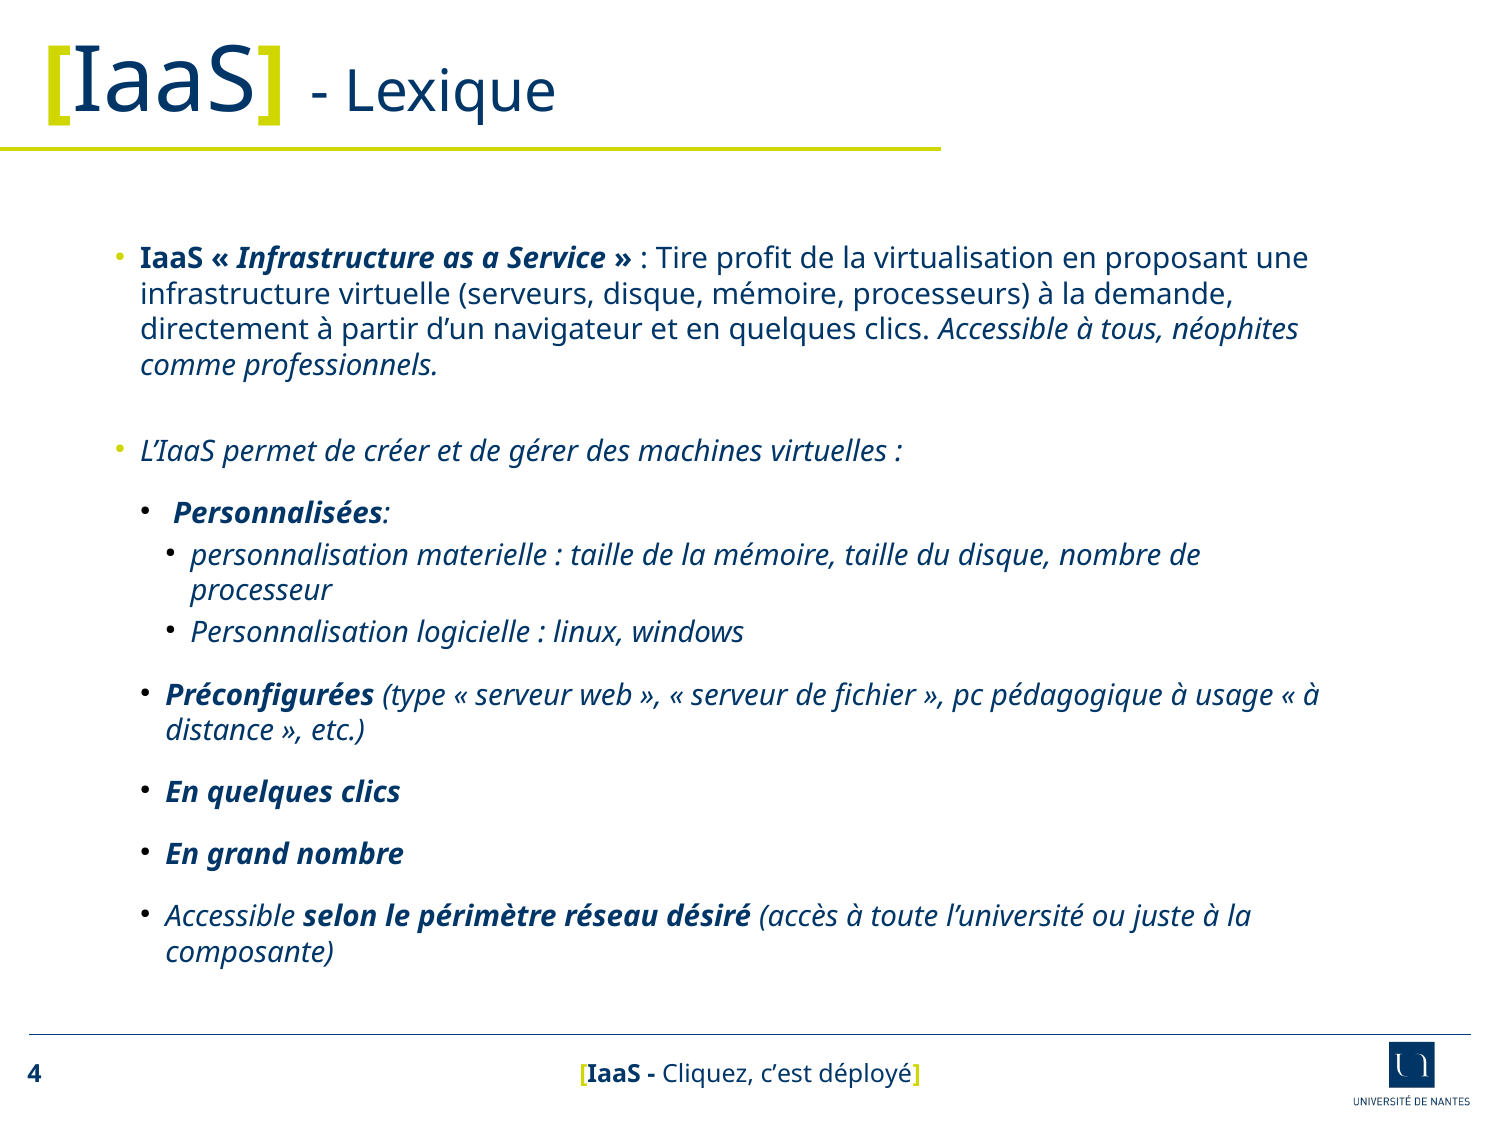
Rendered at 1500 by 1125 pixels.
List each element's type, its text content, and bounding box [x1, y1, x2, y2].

list IaaS « Infrastructure as a Service » : Tire profit de la virtualisation en proposant une infrastructure virtuelle (serveurs, disque, mémoire, processeurs) à la demande, directement à partir d’un navigateur et en quelques clics. Accessible à tous, néophites comme professionnels. L’IaaS permet de créer et de gérer des machines virtuelles : Personnalisées: personnalisation materielle : taille de la mémoire, taille du disque, nombre de processeur Personnalisation logicielle : linux, windows Préconfigurées (type « serveur web », « serveur de fichier », pc pédagogique à usage « à distance », etc.) En quelques clics En grand nombre Accessible selon le périmètre réseau désiré (accès à toute l’université ou juste à la composante) [100, 231, 1353, 976]
list [IaaS] - Lexique [27, 0, 1348, 149]
text_box [IaaS - Cliquez, c’est déployé] [0, 1042, 1500, 1103]
